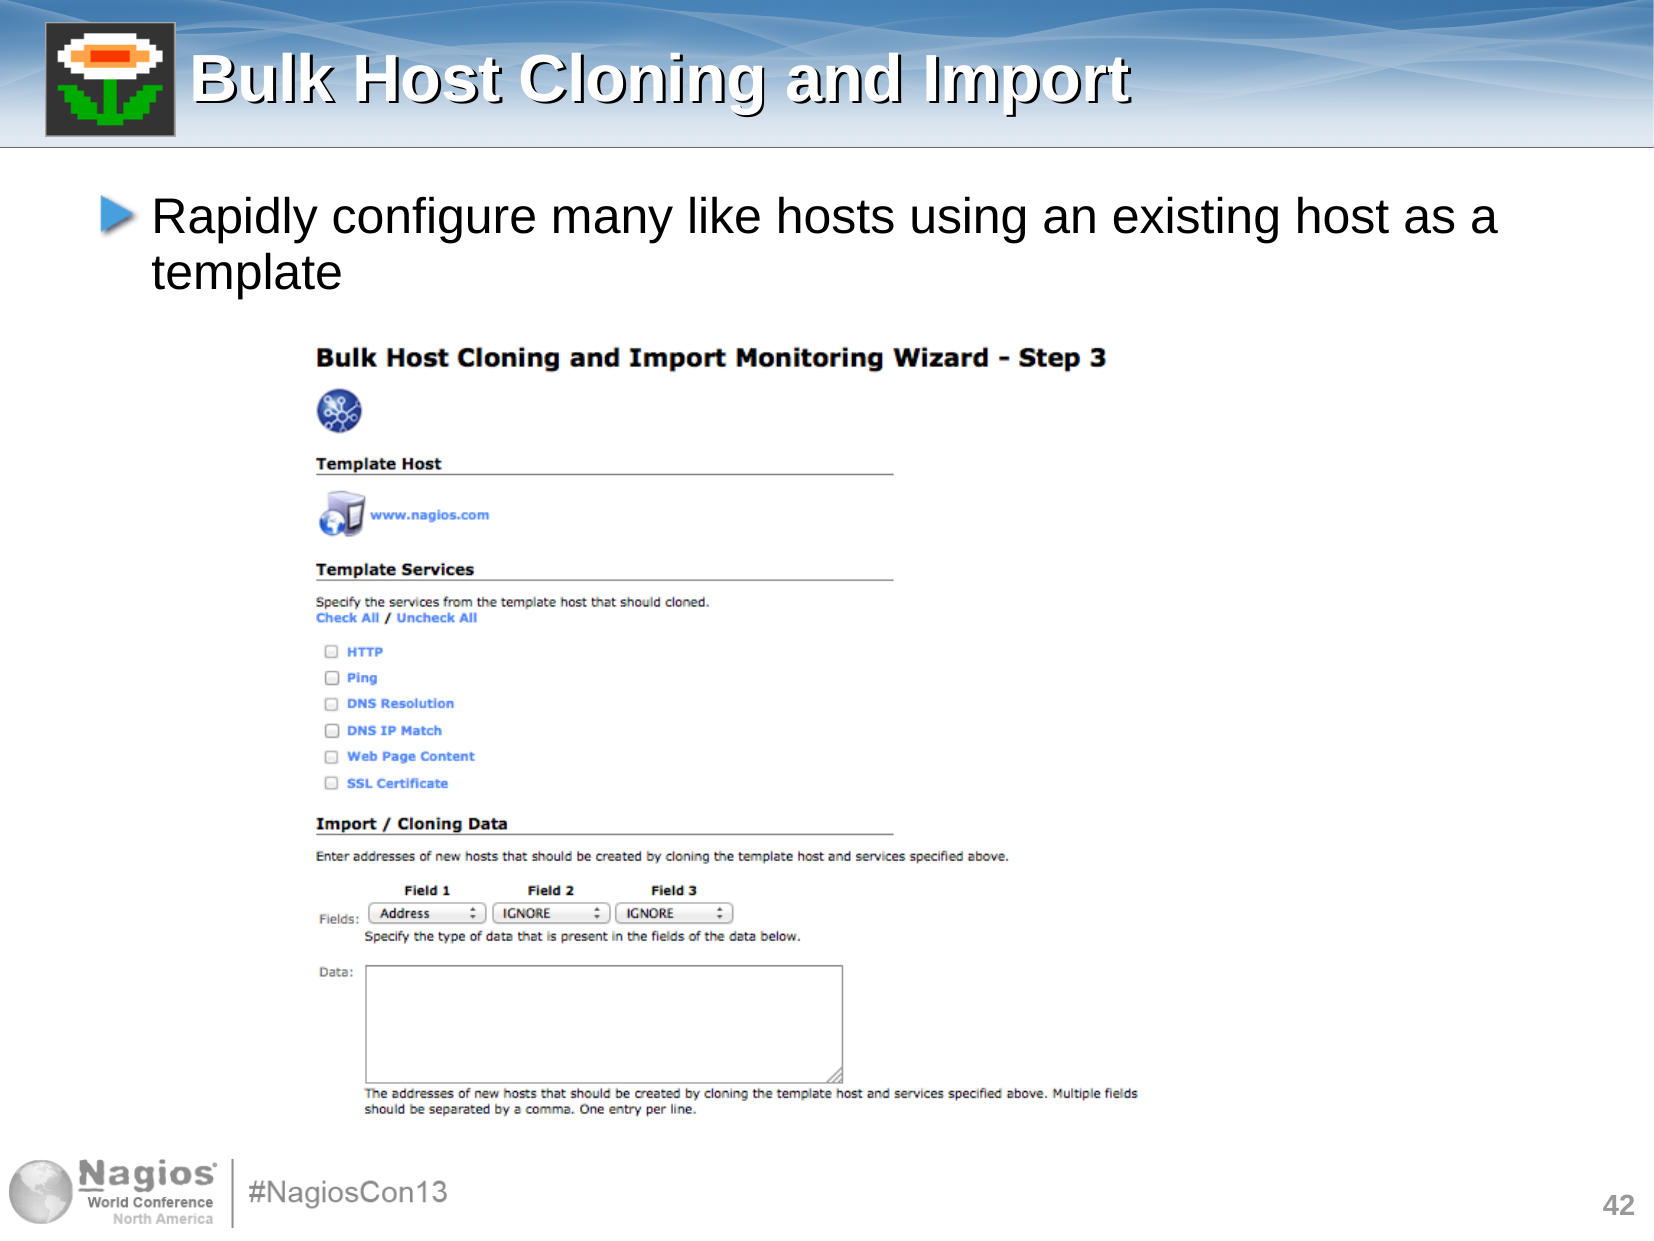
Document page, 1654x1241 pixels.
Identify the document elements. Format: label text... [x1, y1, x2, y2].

picture [0, 0, 1654, 147]
list Rapidly configure many like hosts using an existing host as a template [80, 188, 1569, 404]
picture [9, 1159, 453, 1228]
title Bulk Host Cloning and Import [176, 29, 1248, 127]
picture [302, 334, 1161, 1131]
